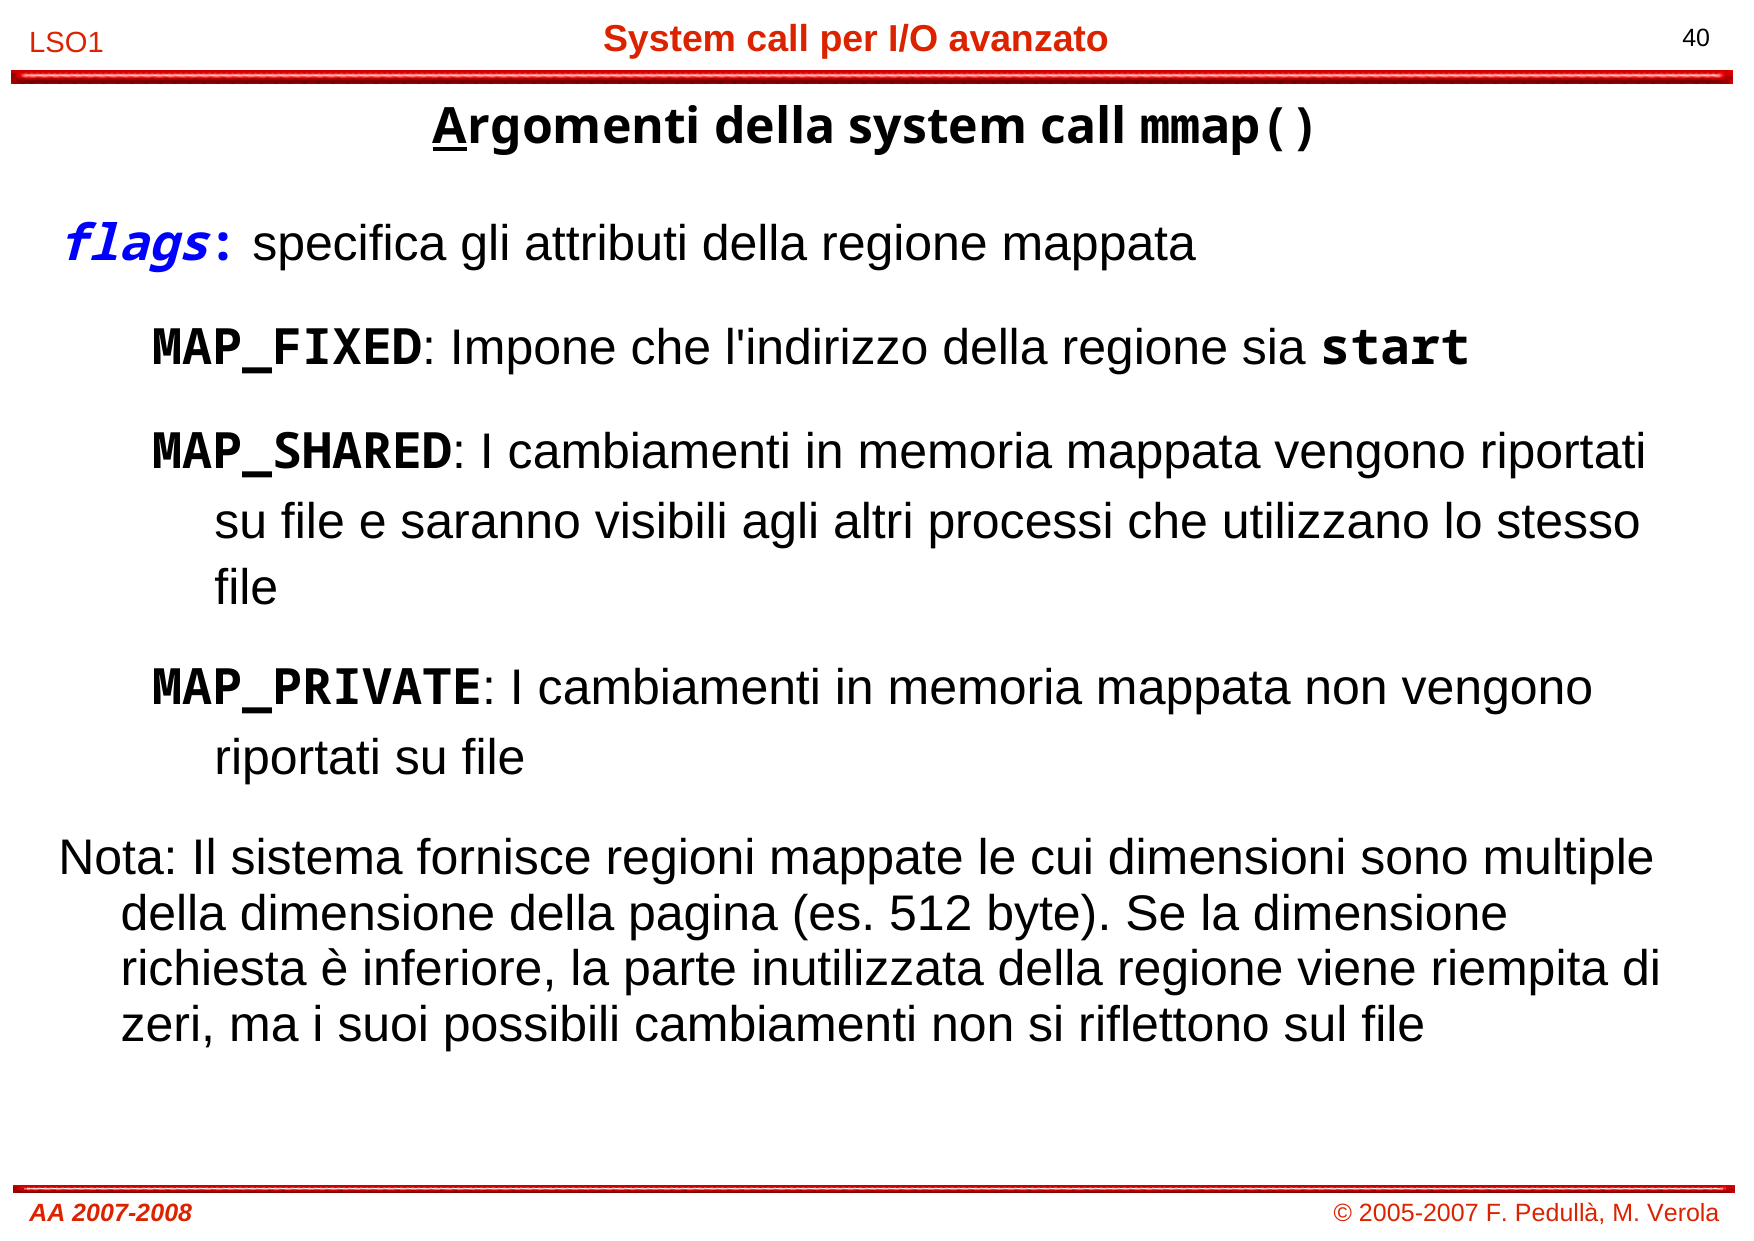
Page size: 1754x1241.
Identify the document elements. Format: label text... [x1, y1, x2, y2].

title Argomenti della system call mmap() [40, 78, 1713, 174]
picture [13, 1185, 1735, 1193]
picture [11, 70, 1733, 84]
list flags: specifica gli attributi della regione mappata MAP_FIXED: Impone che l'indirizzo della regione sia start MAP_SHARED: I cambiamenti in memoria mappata vengono riportati su file e saranno visibili agli altri processi che utilizzano lo stesso file MAP_PRIVATE: I cambiamenti in memoria mappata non vengono riportati su file Nota: Il sistema fornisce regioni mappate le cui dimensioni sono multiple della dimensione della pagina (es. 512 byte). Se la dimensione richiesta è inferiore, la parte inutilizzata della regione viene riempita di zeri, ma i suoi possibili cambiamenti non si riflettono sul file [58, 206, 1696, 1101]
